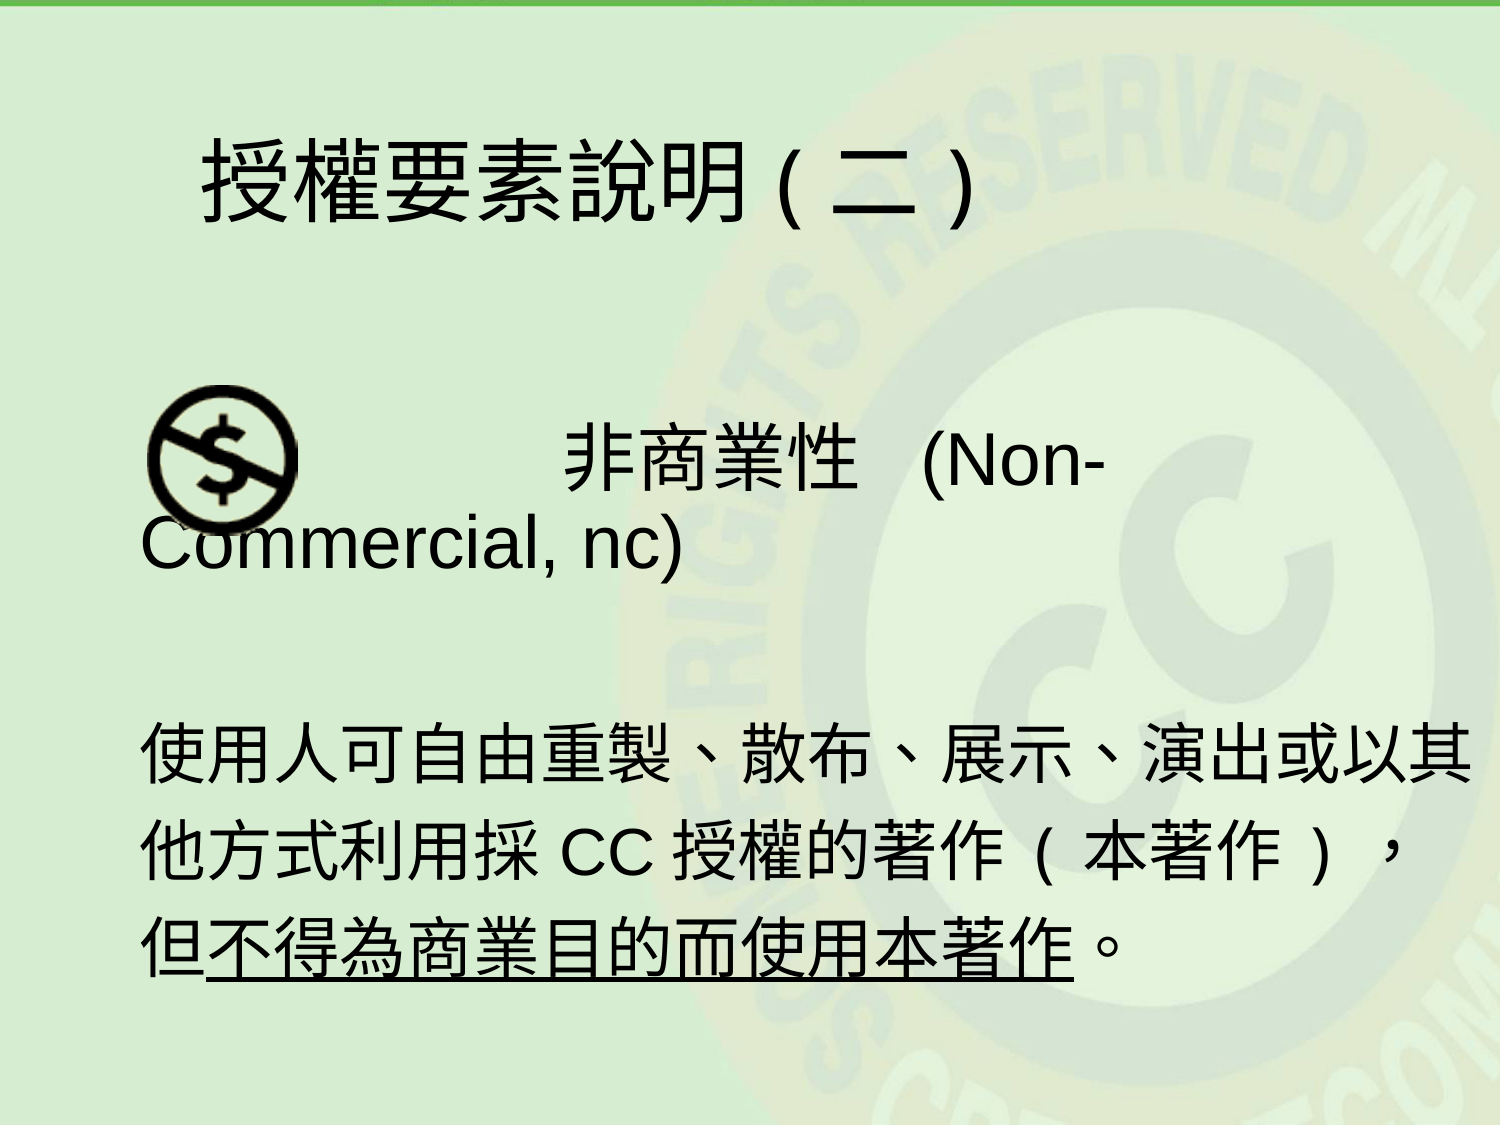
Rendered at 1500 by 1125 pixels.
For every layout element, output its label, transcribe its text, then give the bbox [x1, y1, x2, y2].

title 授權要素說明(二) [64, 113, 1340, 239]
picture [0, 0, 1500, 1125]
subtitle 非商業性 (Non-Commercial, nc) 使用人可自由重製、散布、展示、演出或以其他方式利用採CC授權的著作(本著作)，但不得為商業目的而使用本著作。 [124, 397, 1500, 1085]
